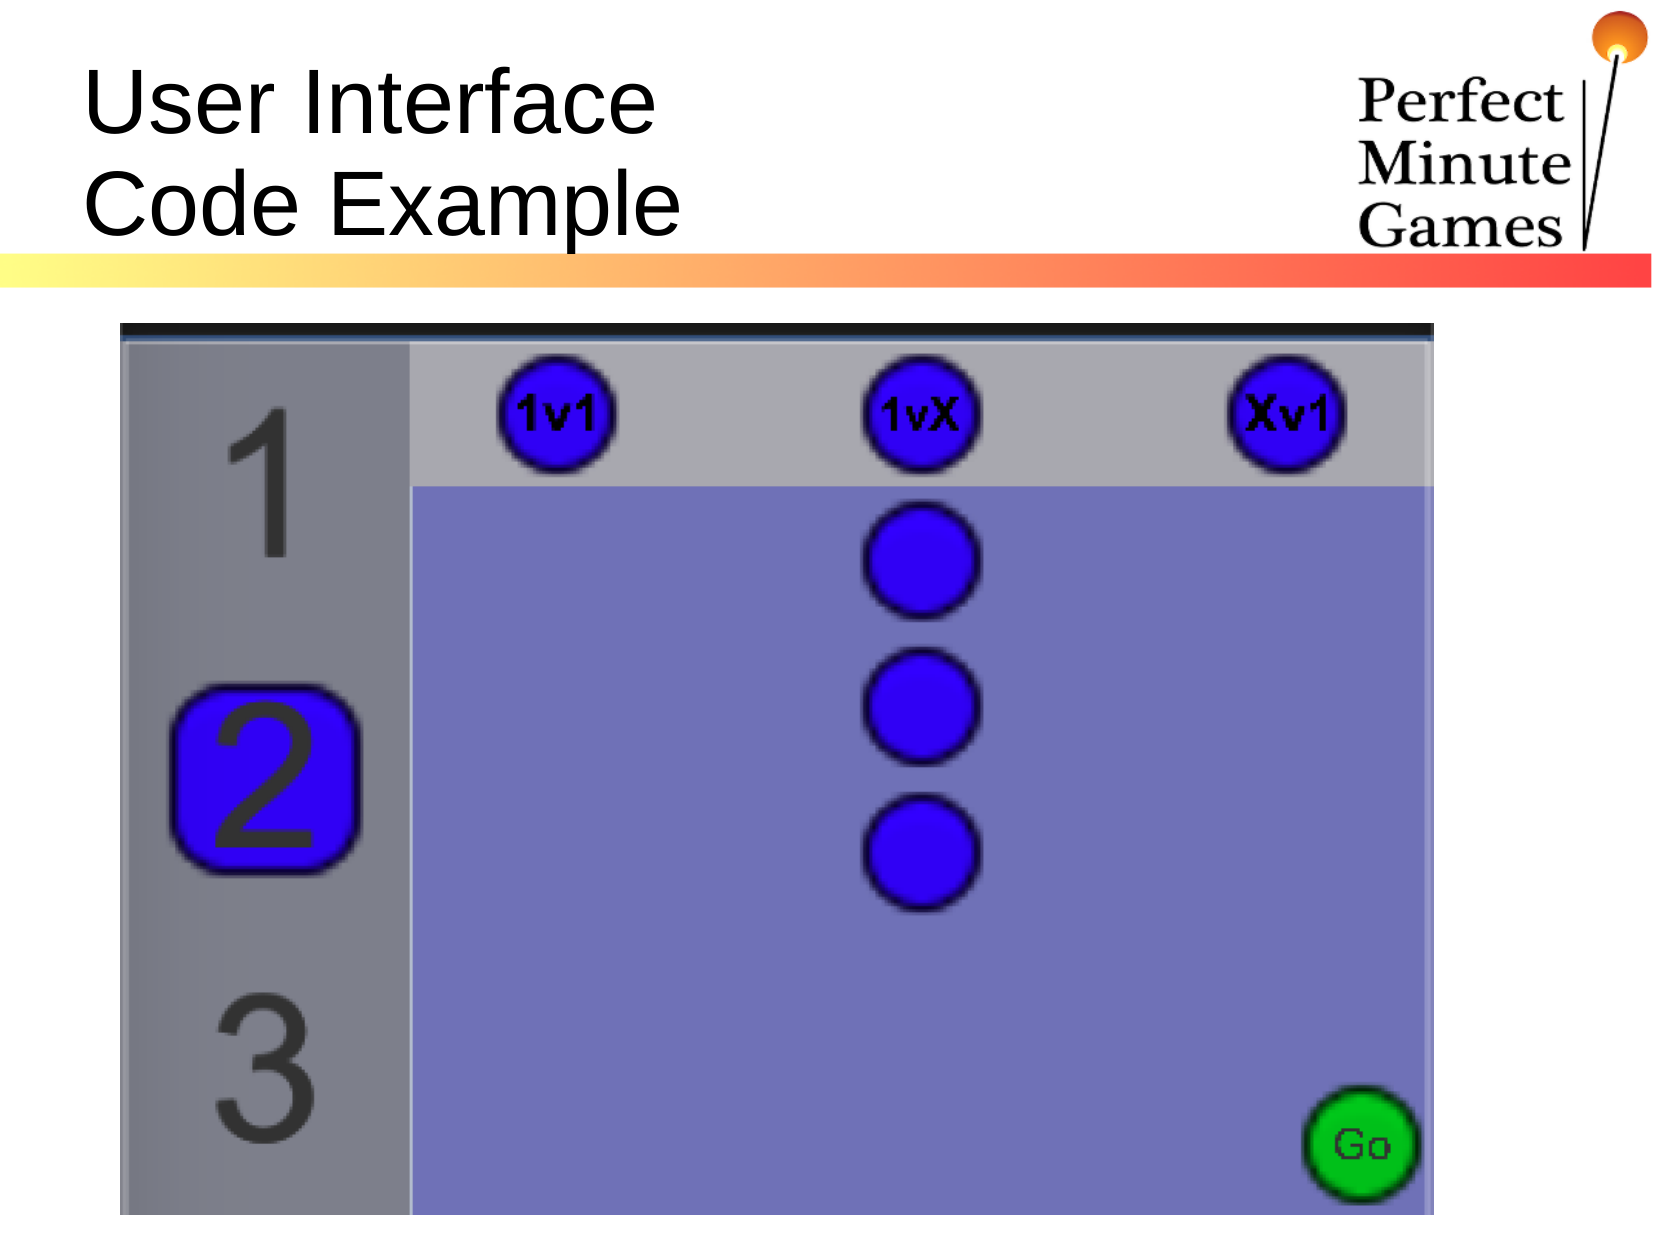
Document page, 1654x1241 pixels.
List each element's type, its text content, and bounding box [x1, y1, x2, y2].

title User Interface Code Example [82, 49, 1571, 257]
picture [0, 0, 1654, 1241]
